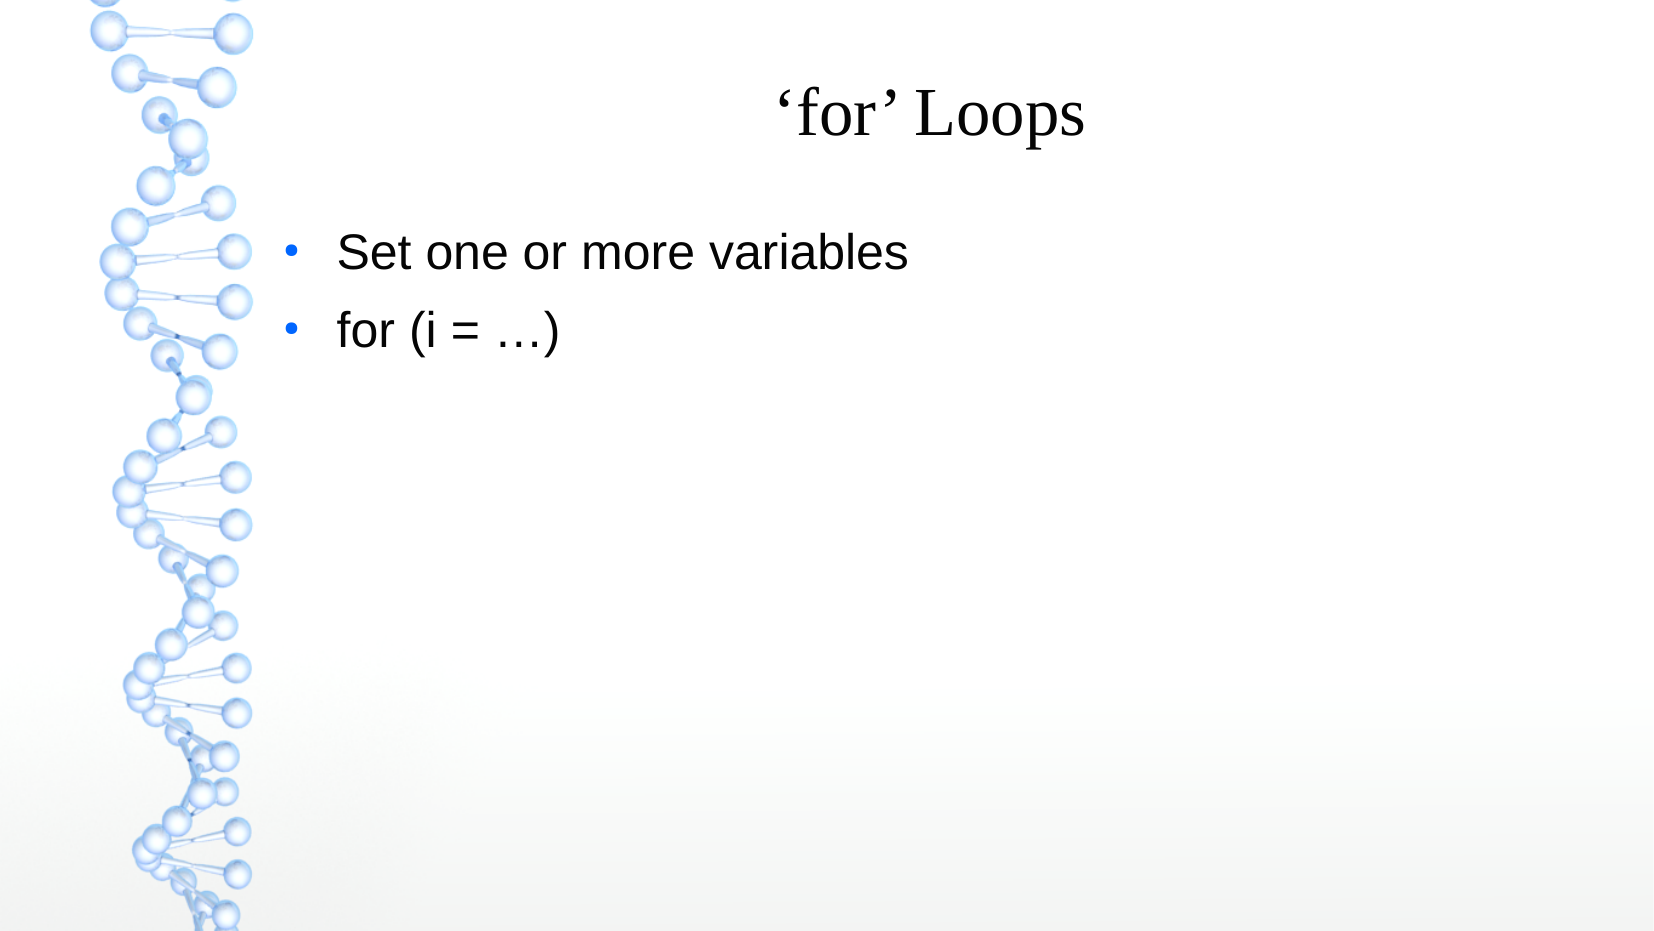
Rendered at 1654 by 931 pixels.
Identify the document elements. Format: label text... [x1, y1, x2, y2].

picture [0, 0, 1654, 931]
list Set one or more variables for (i = …) [265, 224, 1595, 764]
title ‘for’ Loops [265, 35, 1595, 189]
